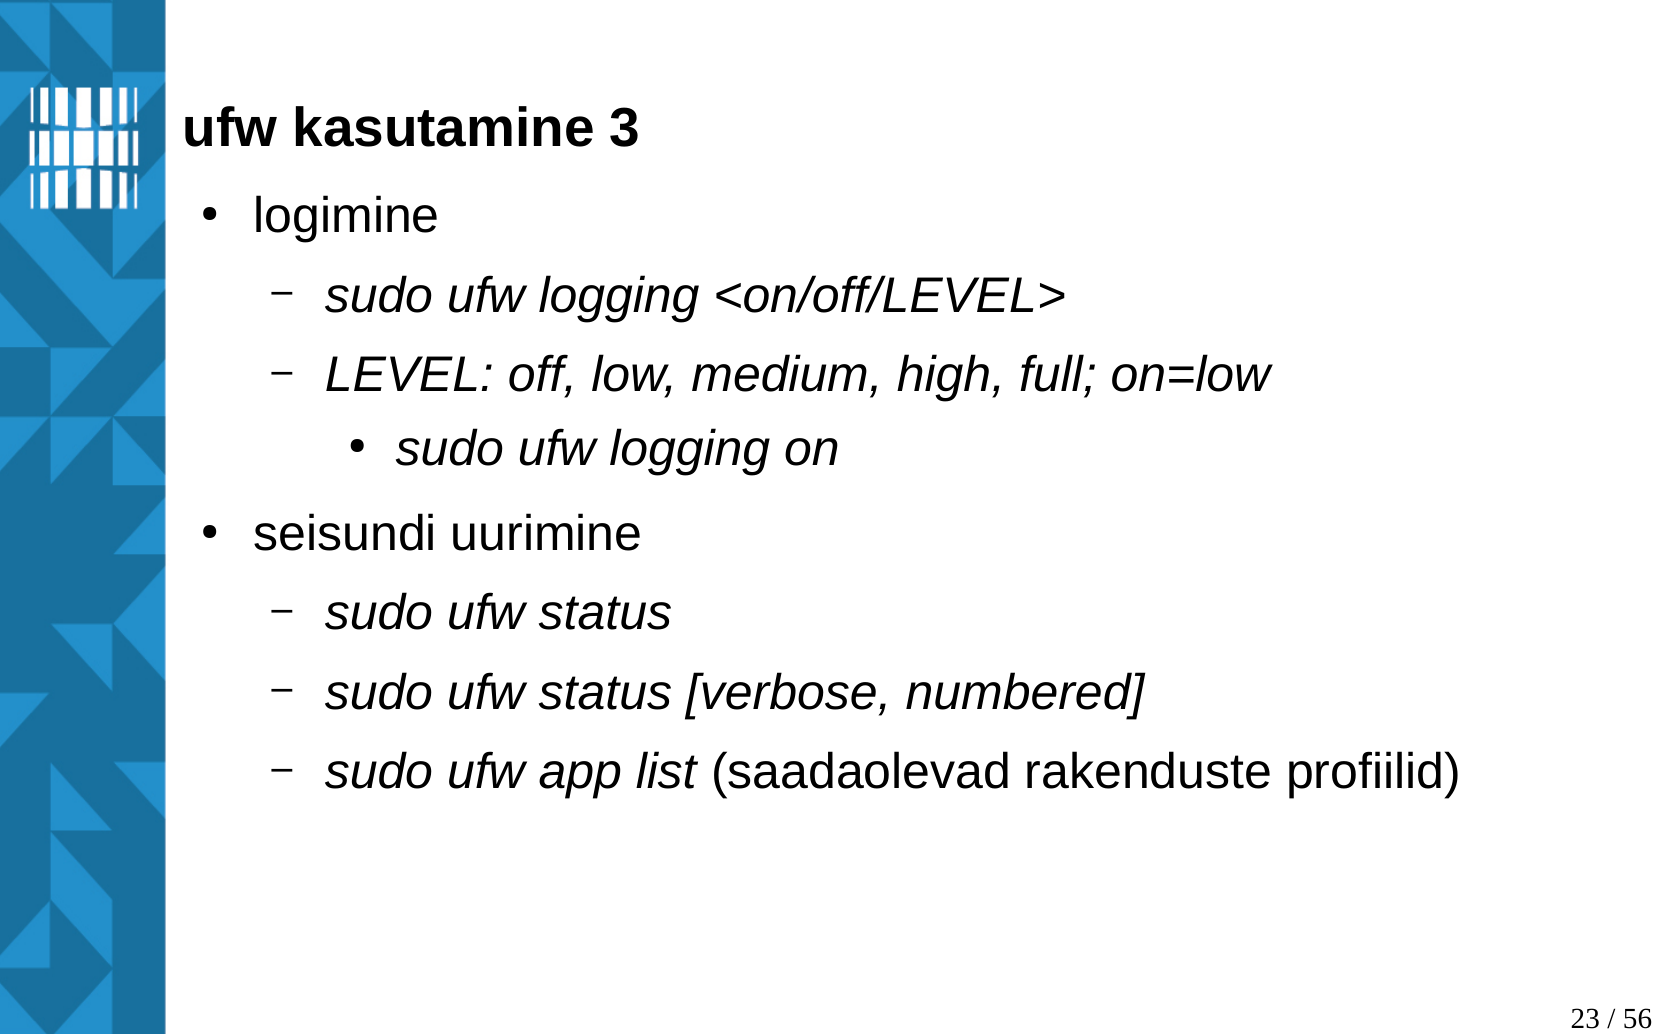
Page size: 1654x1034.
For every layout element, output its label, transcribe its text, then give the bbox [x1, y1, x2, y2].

list logimine sudo ufw logging <on/off/LEVEL> LEVEL: off, low, medium, high, full; on=low sudo ufw logging on seisundi uurimine sudo ufw status sudo ufw status [verbose, numbered] sudo ufw app list (saadaolevad rakenduste profiilid) [183, 187, 1565, 857]
title ufw kasutamine 3 [183, 41, 1565, 187]
